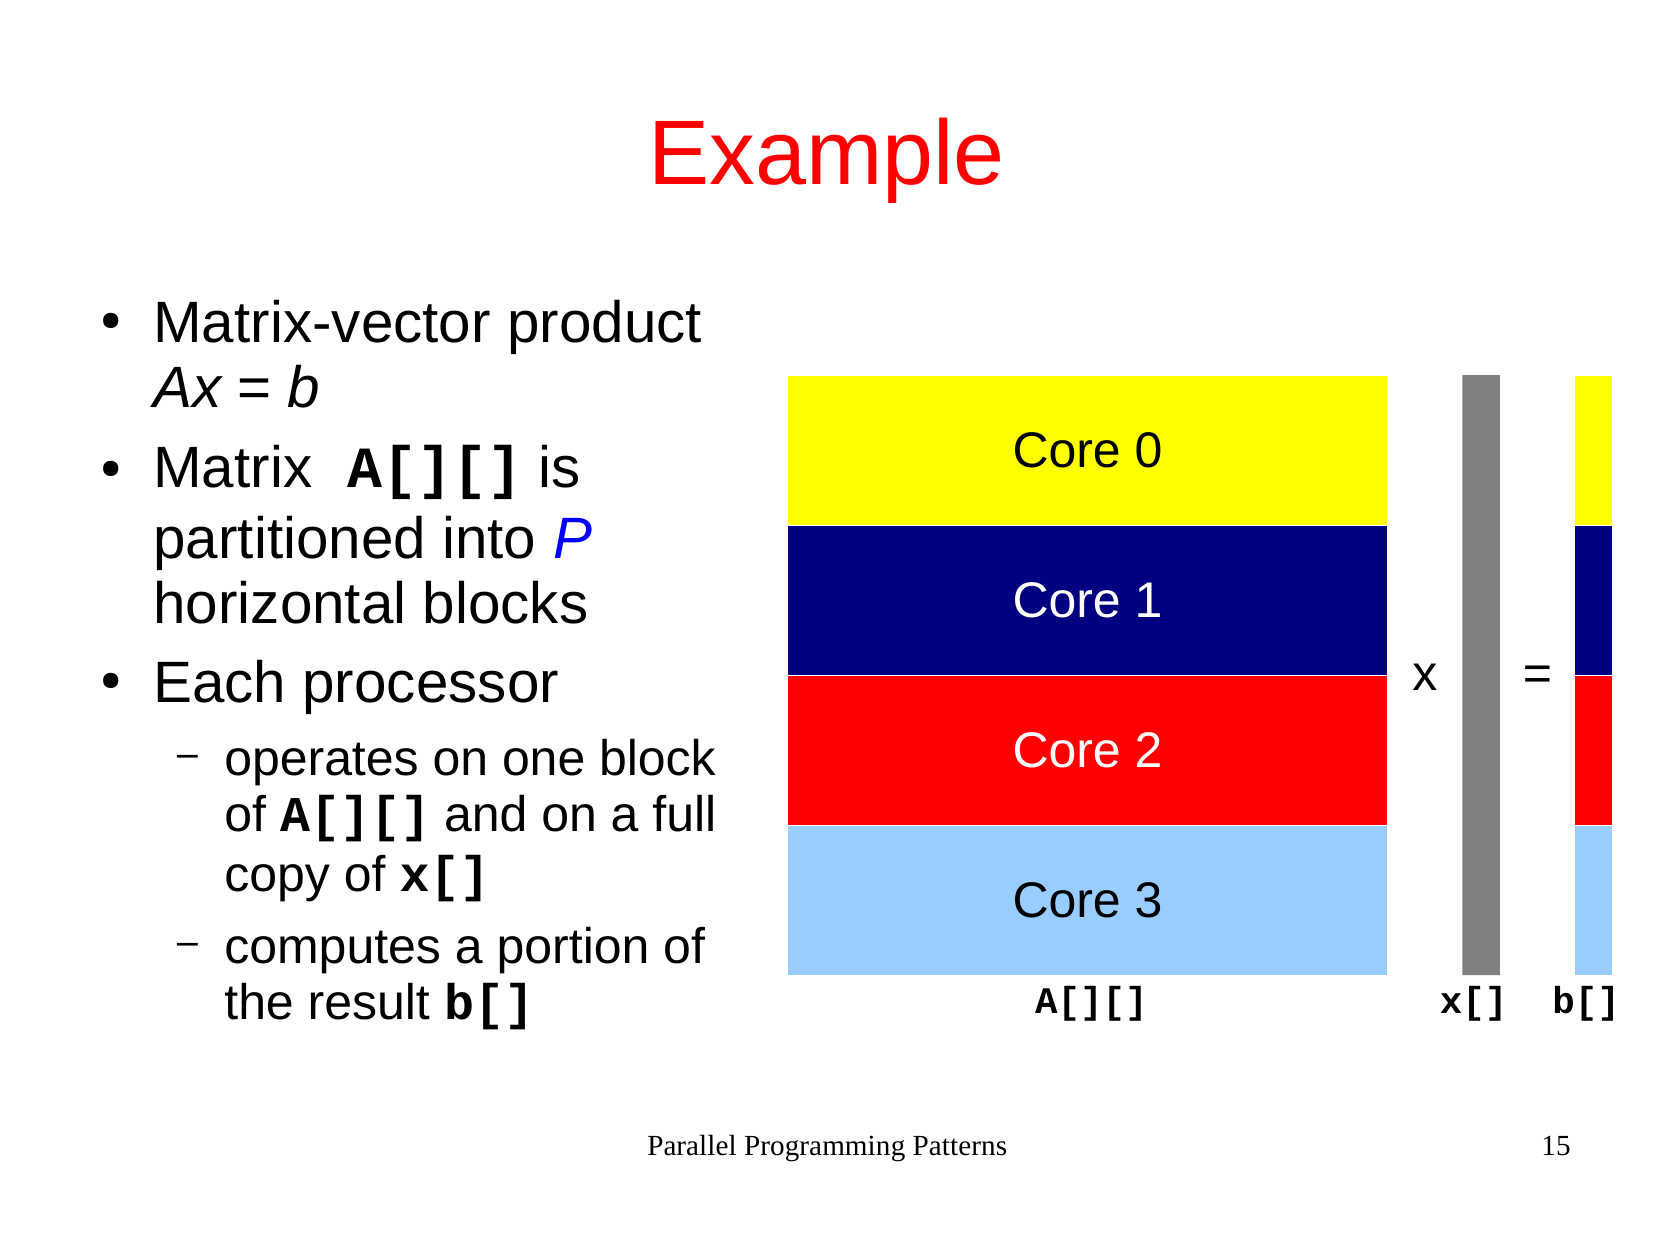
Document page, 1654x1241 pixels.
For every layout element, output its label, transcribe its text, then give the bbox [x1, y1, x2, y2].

list Matrix-vector product Ax = b Matrix A[][] is partitioned into P horizontal blocks Each processor operates on one block of A[][] and on a full copy of x[] computes a portion of the result b[] [82, 290, 751, 1109]
text_box x[] [1425, 975, 1523, 1033]
text_box Core 0 [787, 375, 1388, 525]
text_box x [1387, 637, 1463, 709]
text_box [1574, 375, 1613, 975]
text_box Core 2 [787, 675, 1388, 825]
text_box = [1500, 637, 1576, 709]
text_box A[][] [1020, 975, 1163, 1033]
text_box Core 1 [787, 525, 1388, 675]
title Example [82, 49, 1571, 257]
text_box Core 3 [787, 825, 1388, 976]
text_box [1462, 375, 1500, 975]
text_box b[] [1537, 975, 1635, 1033]
